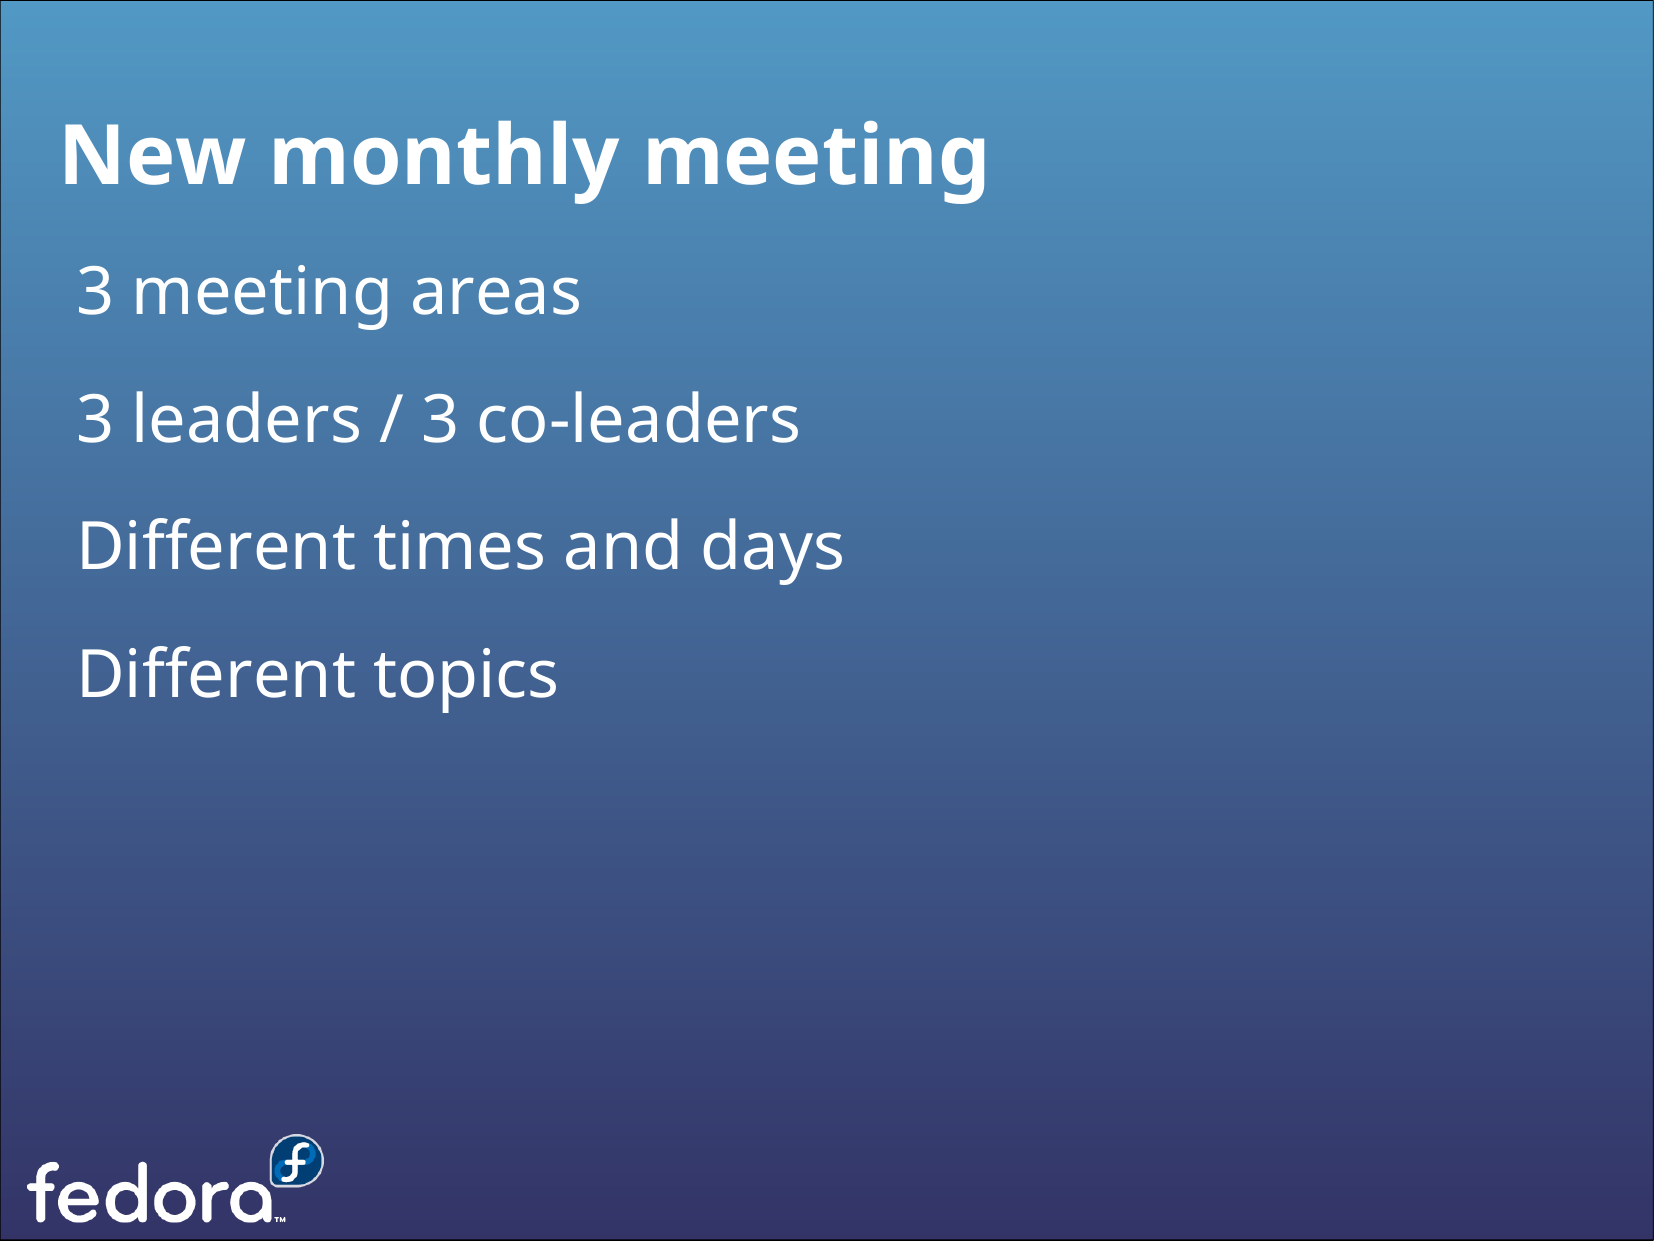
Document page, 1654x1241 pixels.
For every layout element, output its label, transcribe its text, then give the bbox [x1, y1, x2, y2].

picture [26, 1133, 325, 1223]
list 3 meeting areas 3 leaders / 3 co-leaders Different times and days Different topics [59, 236, 1624, 1048]
title New monthly meeting [59, 95, 1624, 200]
